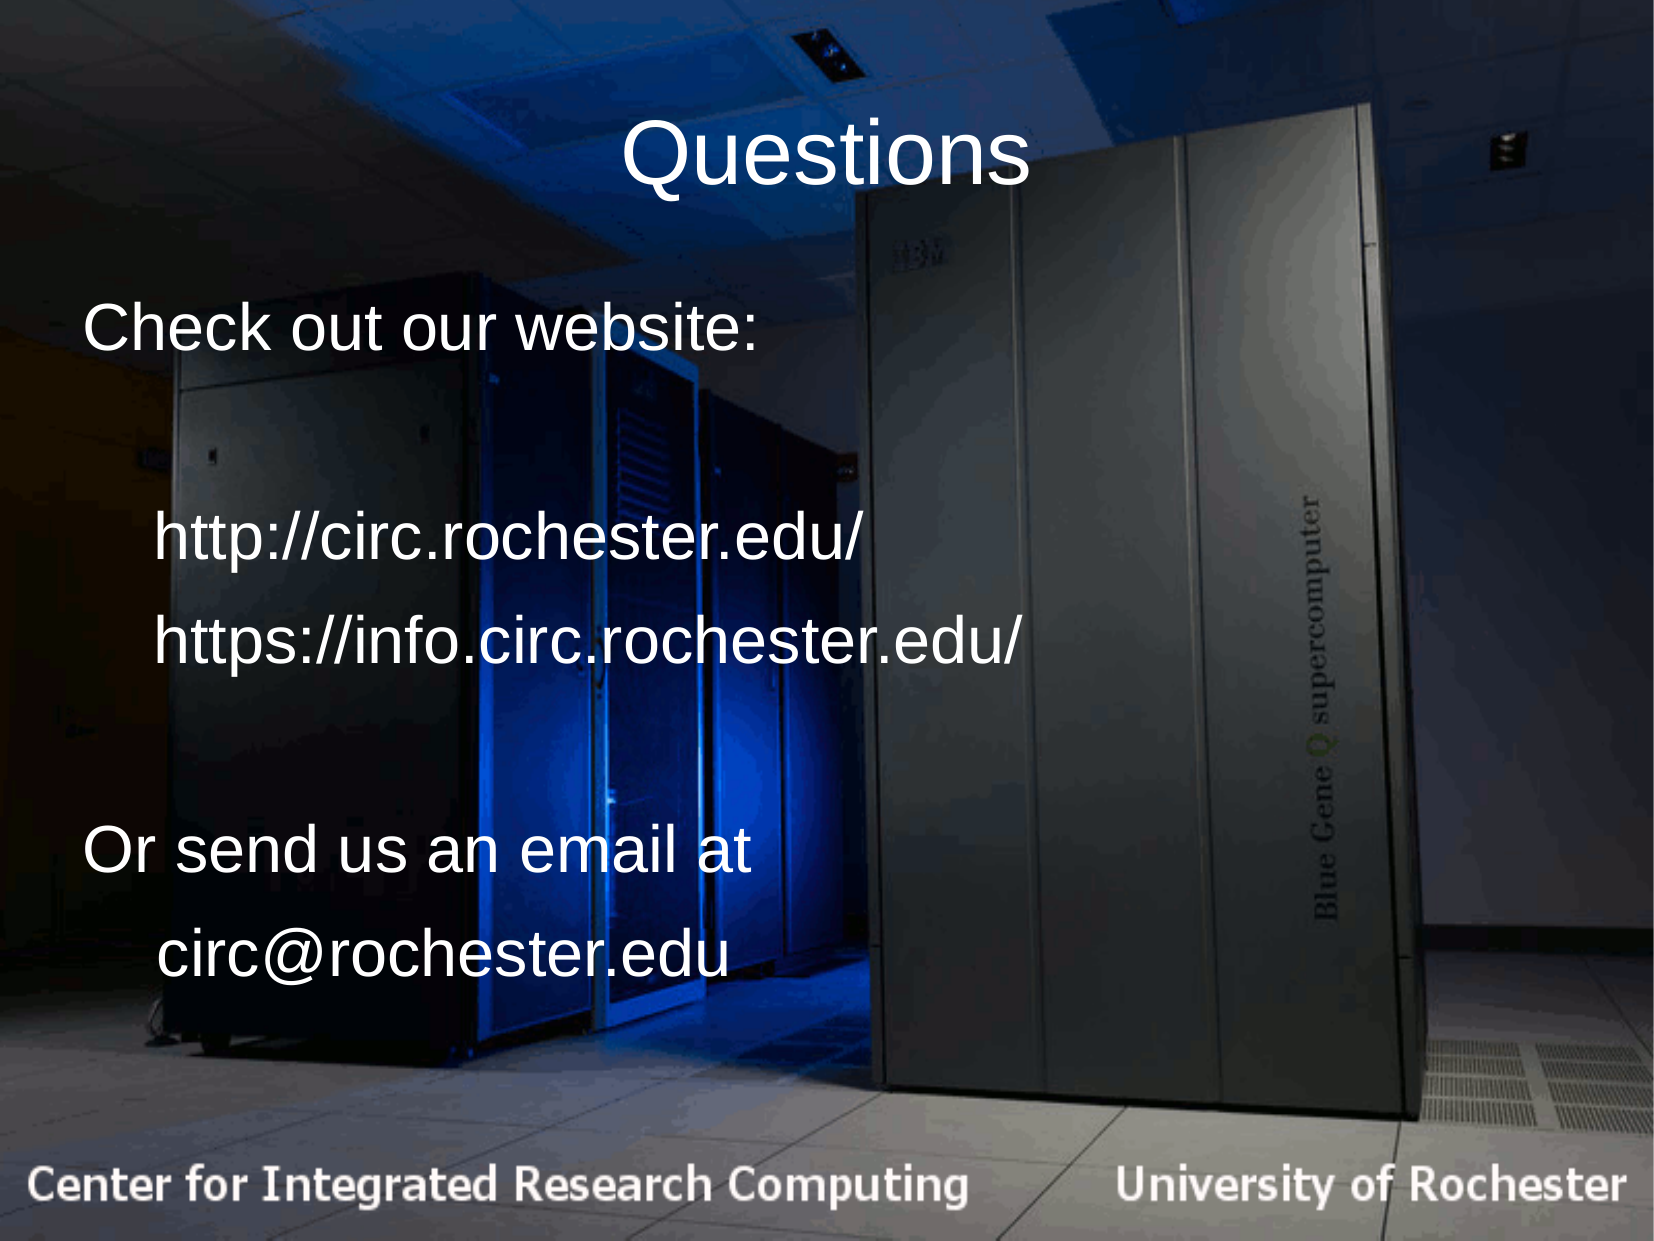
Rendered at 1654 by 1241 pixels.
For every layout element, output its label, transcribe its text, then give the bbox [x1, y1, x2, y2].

list Check out our website: http://circ.rochester.edu/ https://info.circ.rochester.edu/ Or send us an email at circ@rochester.edu [82, 290, 1571, 1010]
title Questions [82, 49, 1571, 257]
picture [0, 0, 1654, 1241]
